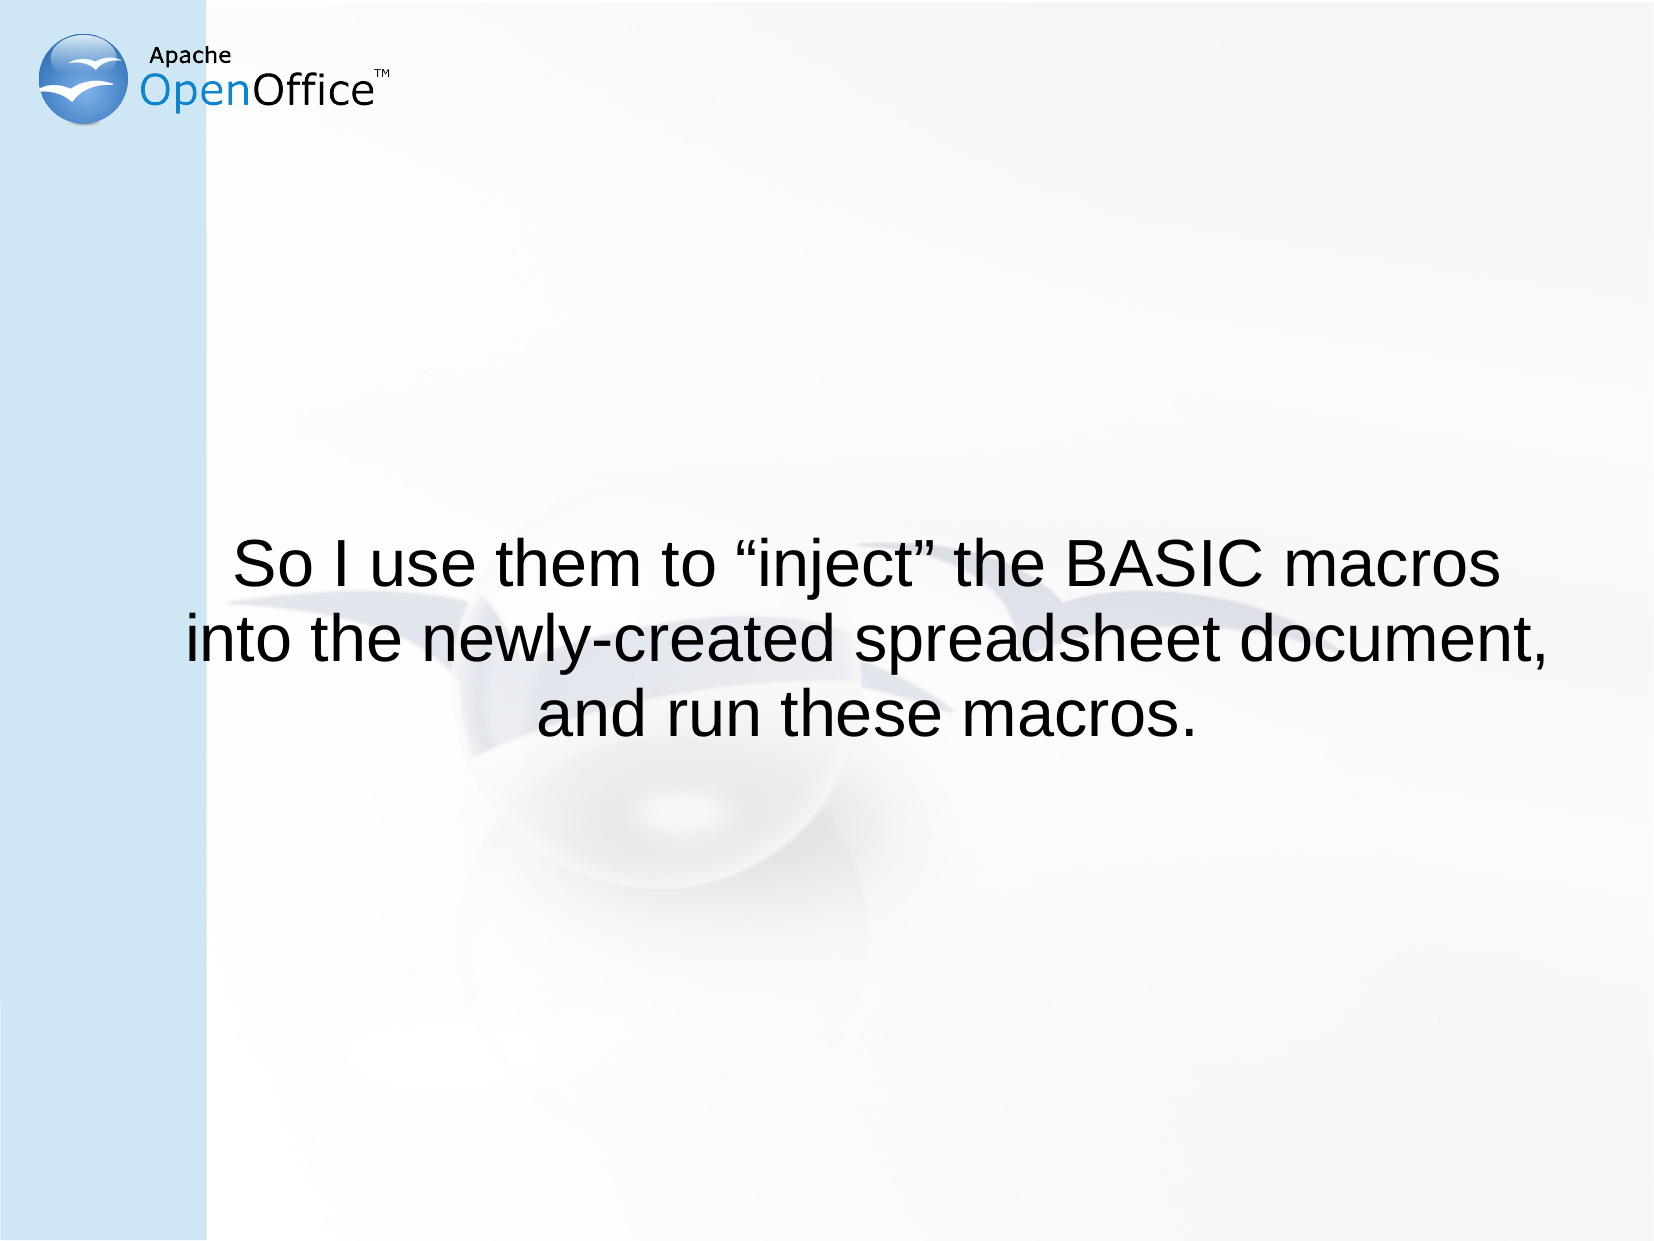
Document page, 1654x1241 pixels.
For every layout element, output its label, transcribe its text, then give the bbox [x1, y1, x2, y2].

subtitle So I use them to “inject” the BASIC macros into the newly-created spreadsheet document, and run these macros. [165, 108, 1571, 1168]
picture [35, 2, 1654, 1241]
